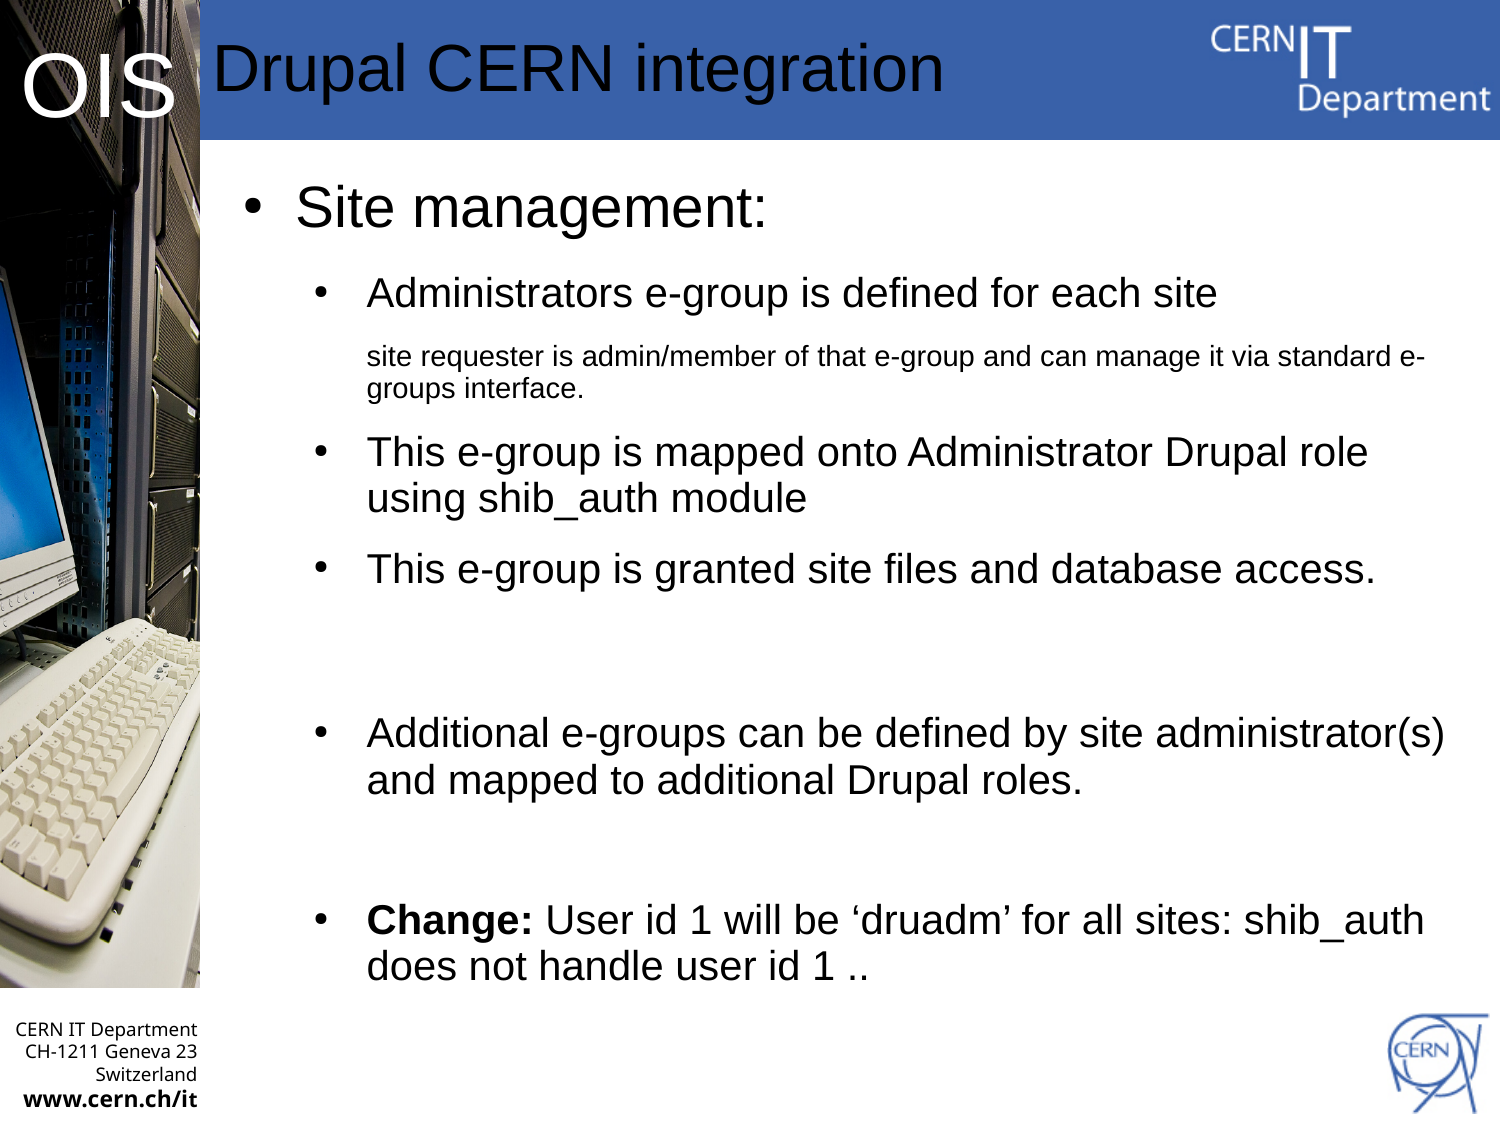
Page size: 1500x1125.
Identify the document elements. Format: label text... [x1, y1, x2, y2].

picture [0, 0, 1500, 988]
picture [1387, 1012, 1490, 1114]
title Drupal CERN integration [212, 7, 1125, 131]
list Site management: Administrators e-group is defined for each site site requester is admin/member of that e-group and can manage it via standard e-groups interface. This e-group is mapped onto Administrator Drupal role using shib_auth module This e-group is granted site files and database access. Additional e-groups can be defined by site administrator(s) and mapped to additional Drupal roles. Change: User id 1 will be ‘druadm’ for all sites: shib_auth does not handle user id 1 .. [225, 174, 1463, 990]
